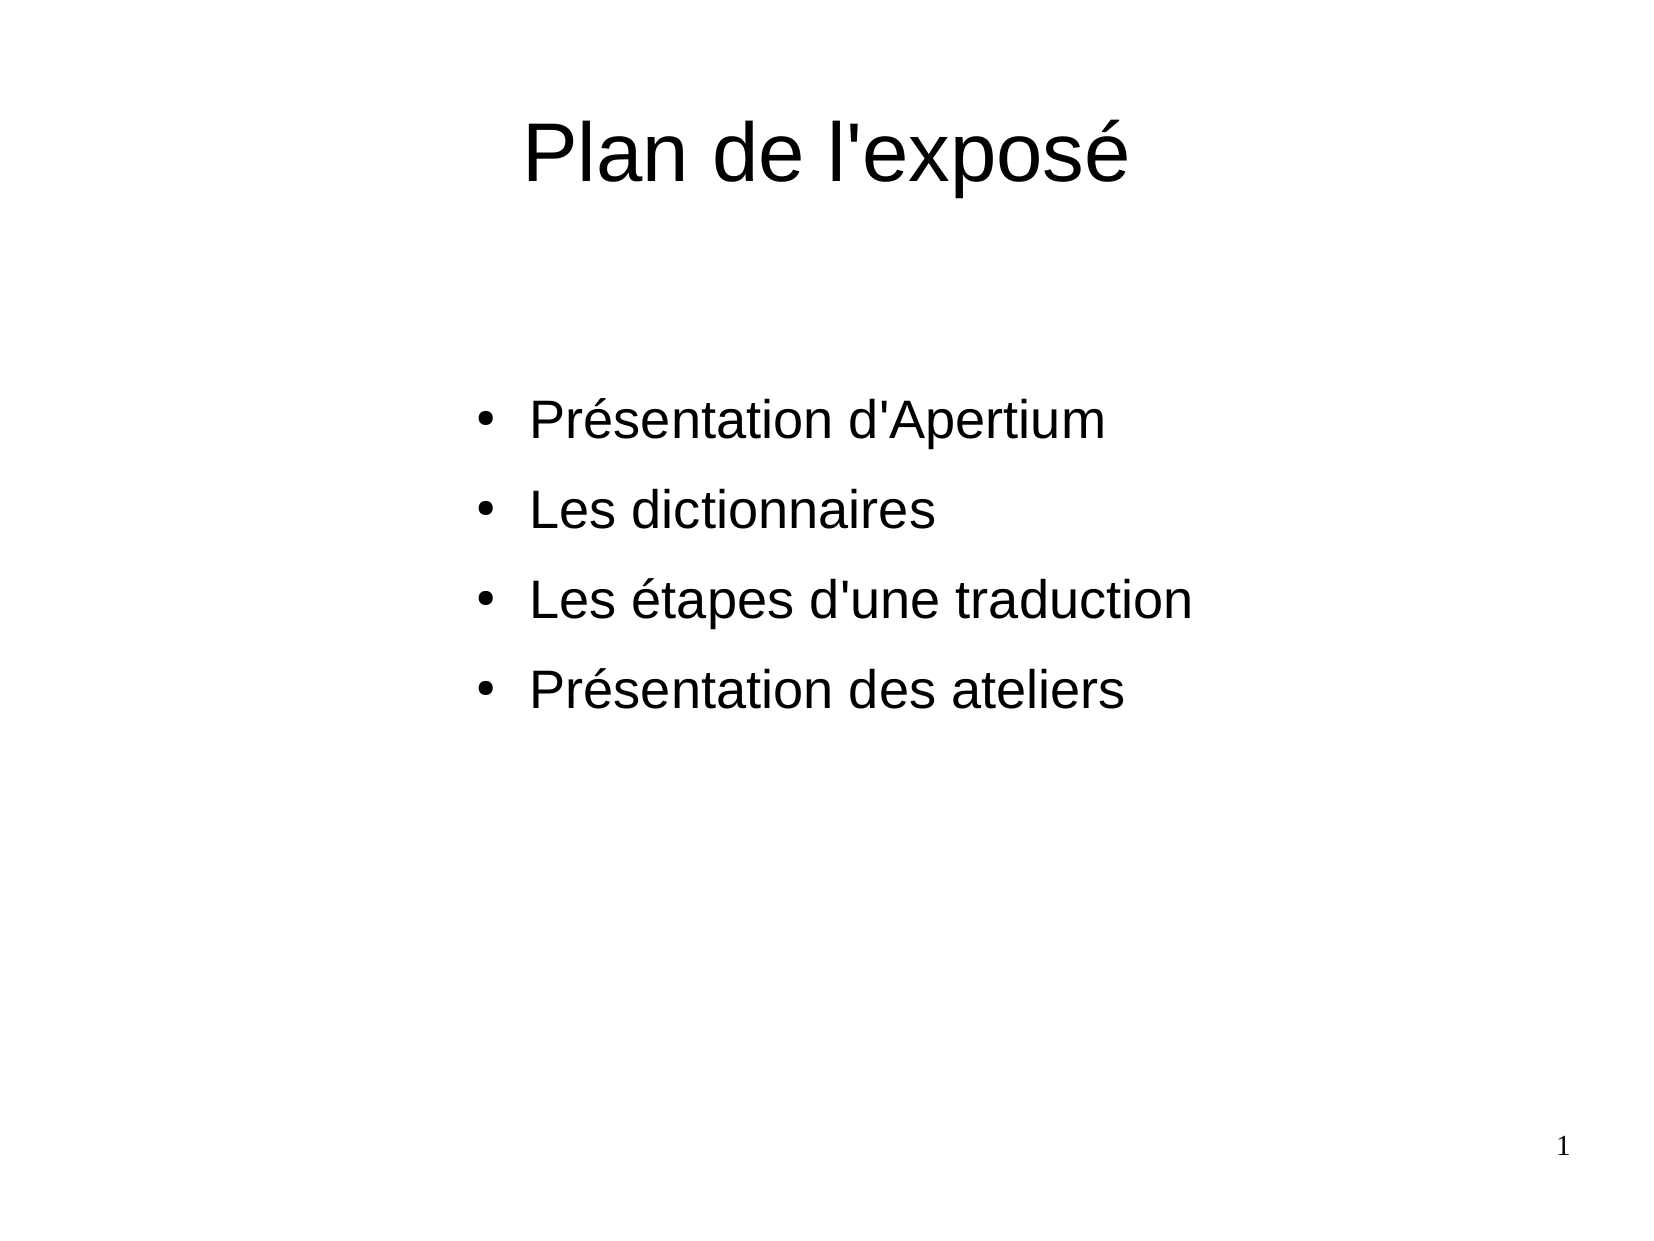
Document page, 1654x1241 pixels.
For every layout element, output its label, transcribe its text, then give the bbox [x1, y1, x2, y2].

list Présentation d'Apertium Les dictionnaires Les étapes d'une traduction Présentation des ateliers [458, 389, 1241, 780]
title Plan de l'exposé [82, 49, 1571, 257]
